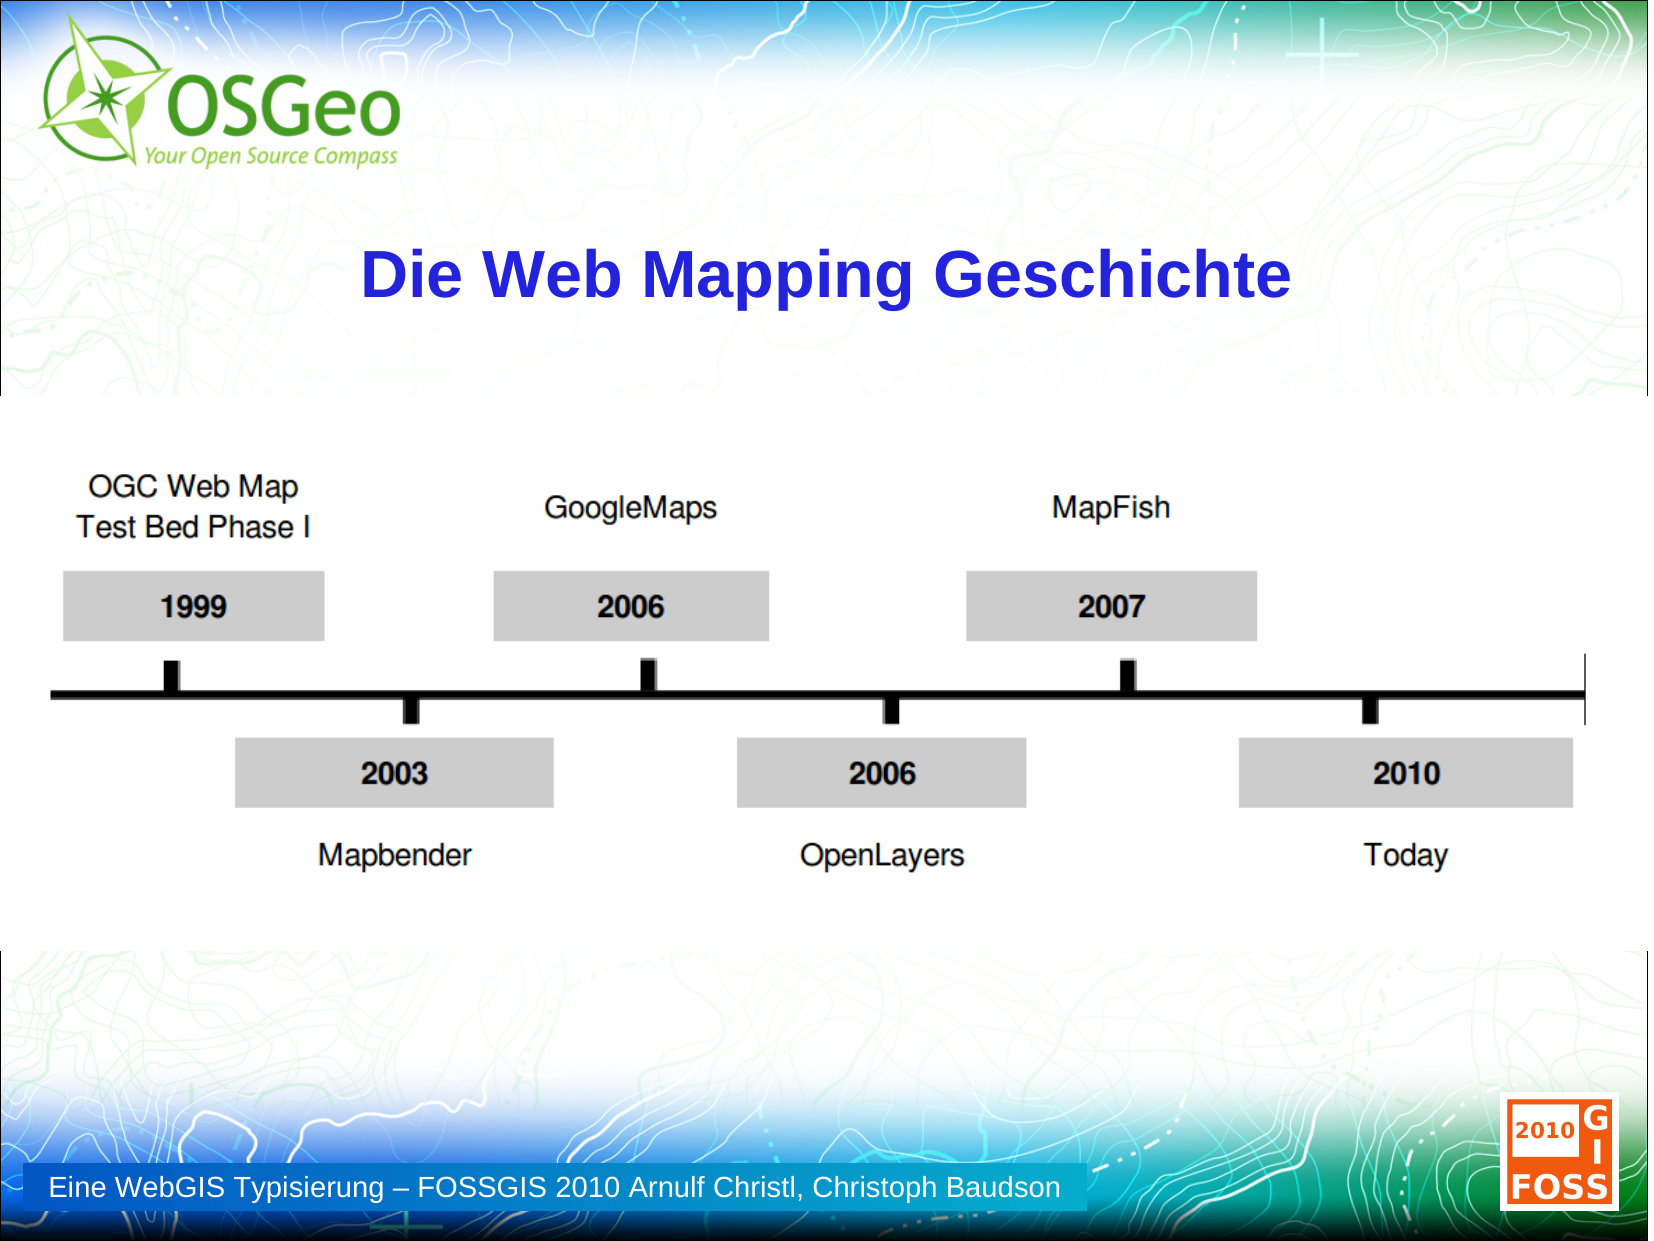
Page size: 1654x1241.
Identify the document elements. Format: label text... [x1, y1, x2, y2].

title Die Web Mapping Geschichte [82, 200, 1571, 349]
picture [0, 1, 1653, 1240]
